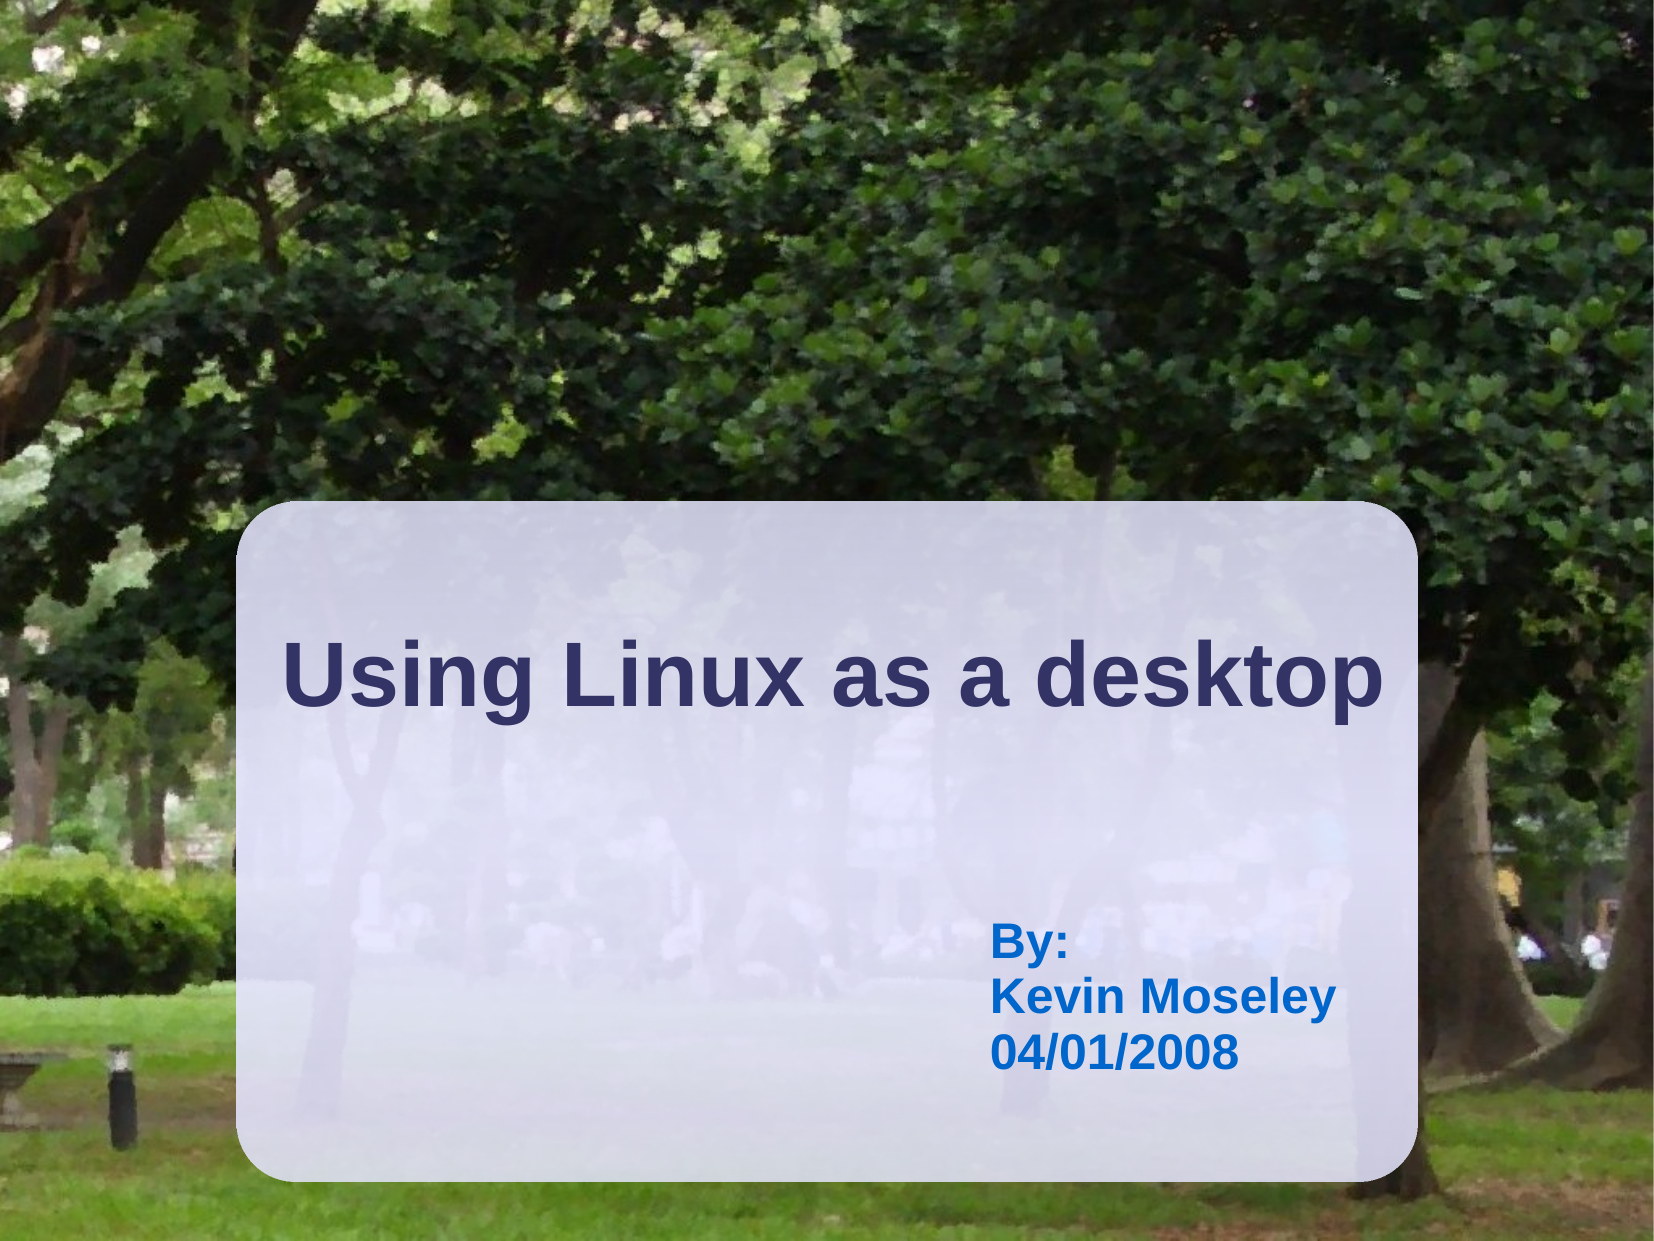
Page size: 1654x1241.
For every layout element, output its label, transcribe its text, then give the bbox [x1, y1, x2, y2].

title Using Linux as a desktop [271, 562, 1388, 788]
picture [0, 0, 1654, 1241]
